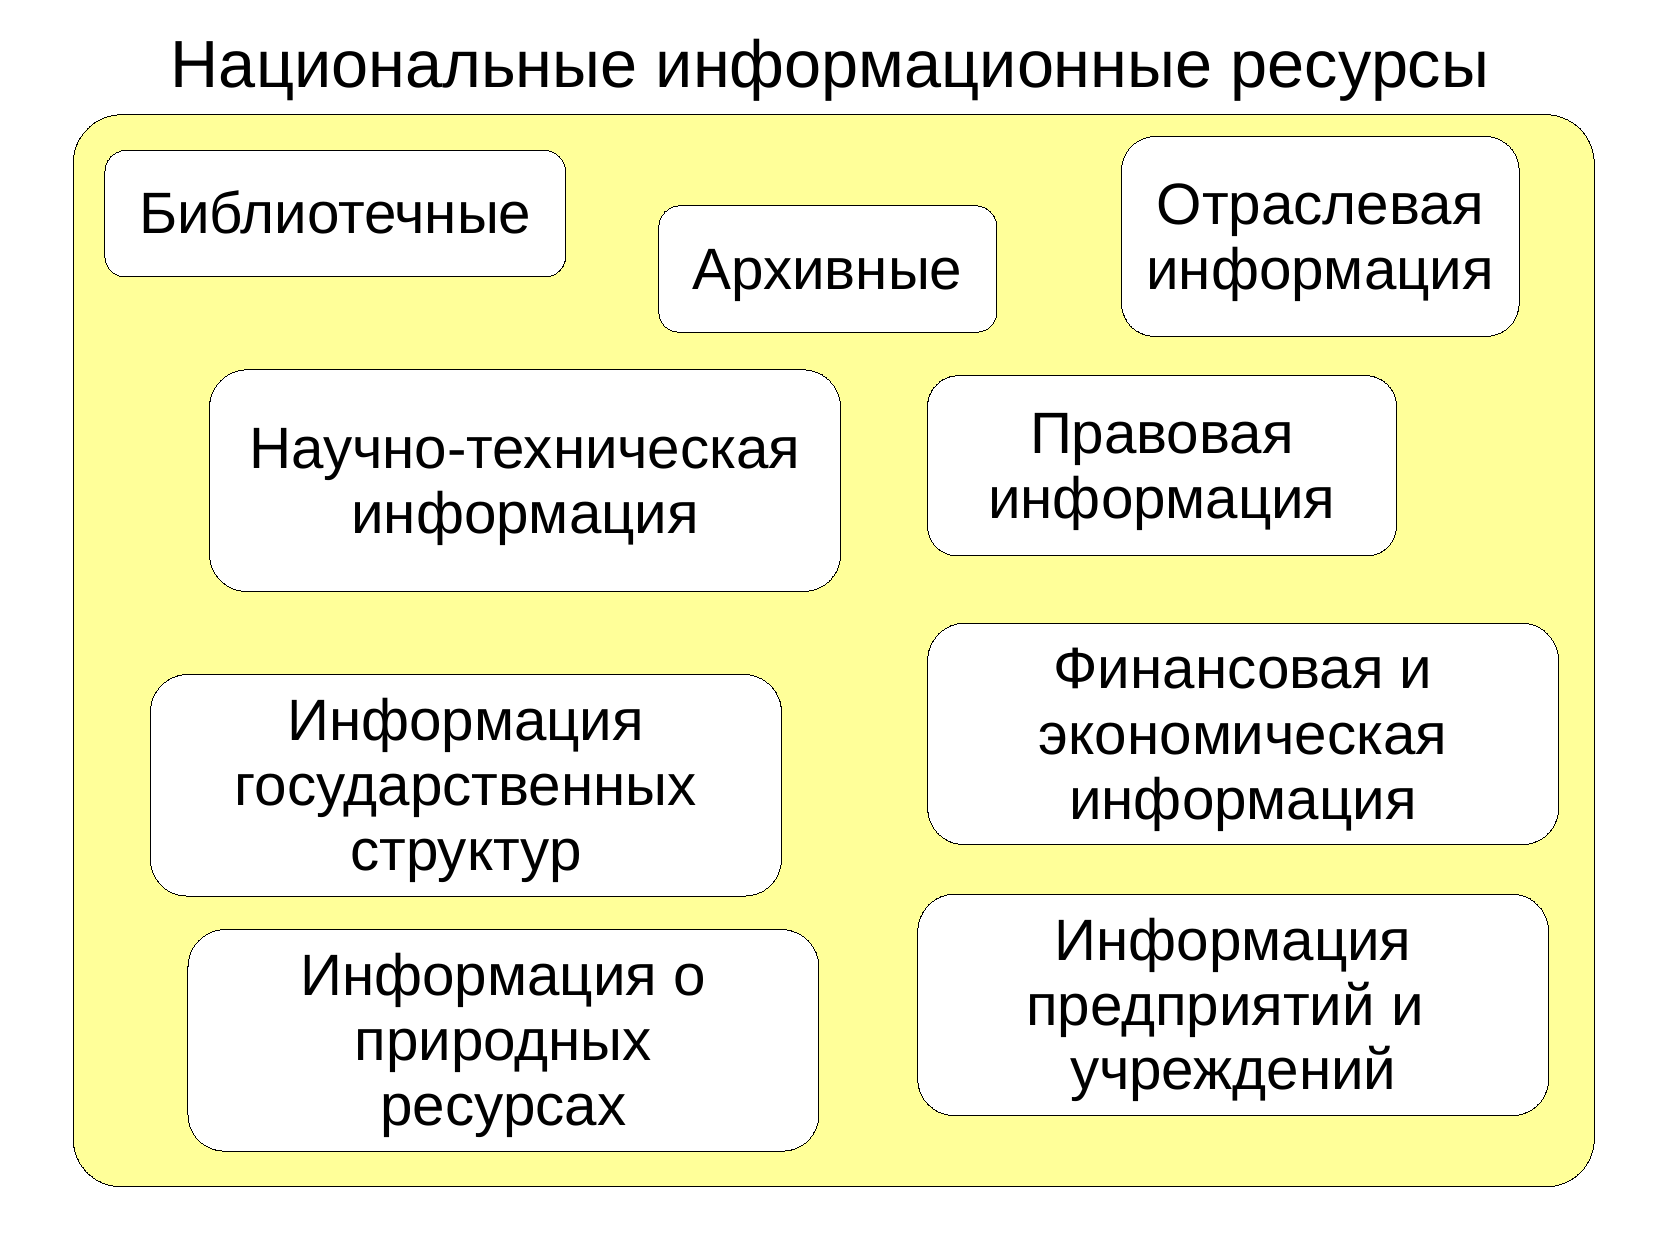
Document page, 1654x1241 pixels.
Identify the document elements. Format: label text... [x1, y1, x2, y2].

text_box Национальные информационные ресурсы [65, 19, 1597, 110]
text_box Архивные [658, 205, 997, 333]
text_box Информация о природных ресурсах [187, 929, 819, 1152]
text_box Информация предприятий и учреждений [917, 894, 1549, 1116]
text_box Научно-техническая информация [209, 369, 841, 592]
text_box Финансовая и экономическая информация [927, 623, 1559, 845]
text_box Правовая информация [927, 375, 1397, 556]
text_box Библиотечные [104, 150, 566, 277]
text_box [73, 114, 1595, 1187]
text_box Информация государственных структур [150, 674, 782, 897]
text_box Отраслевая информация [1121, 136, 1520, 337]
